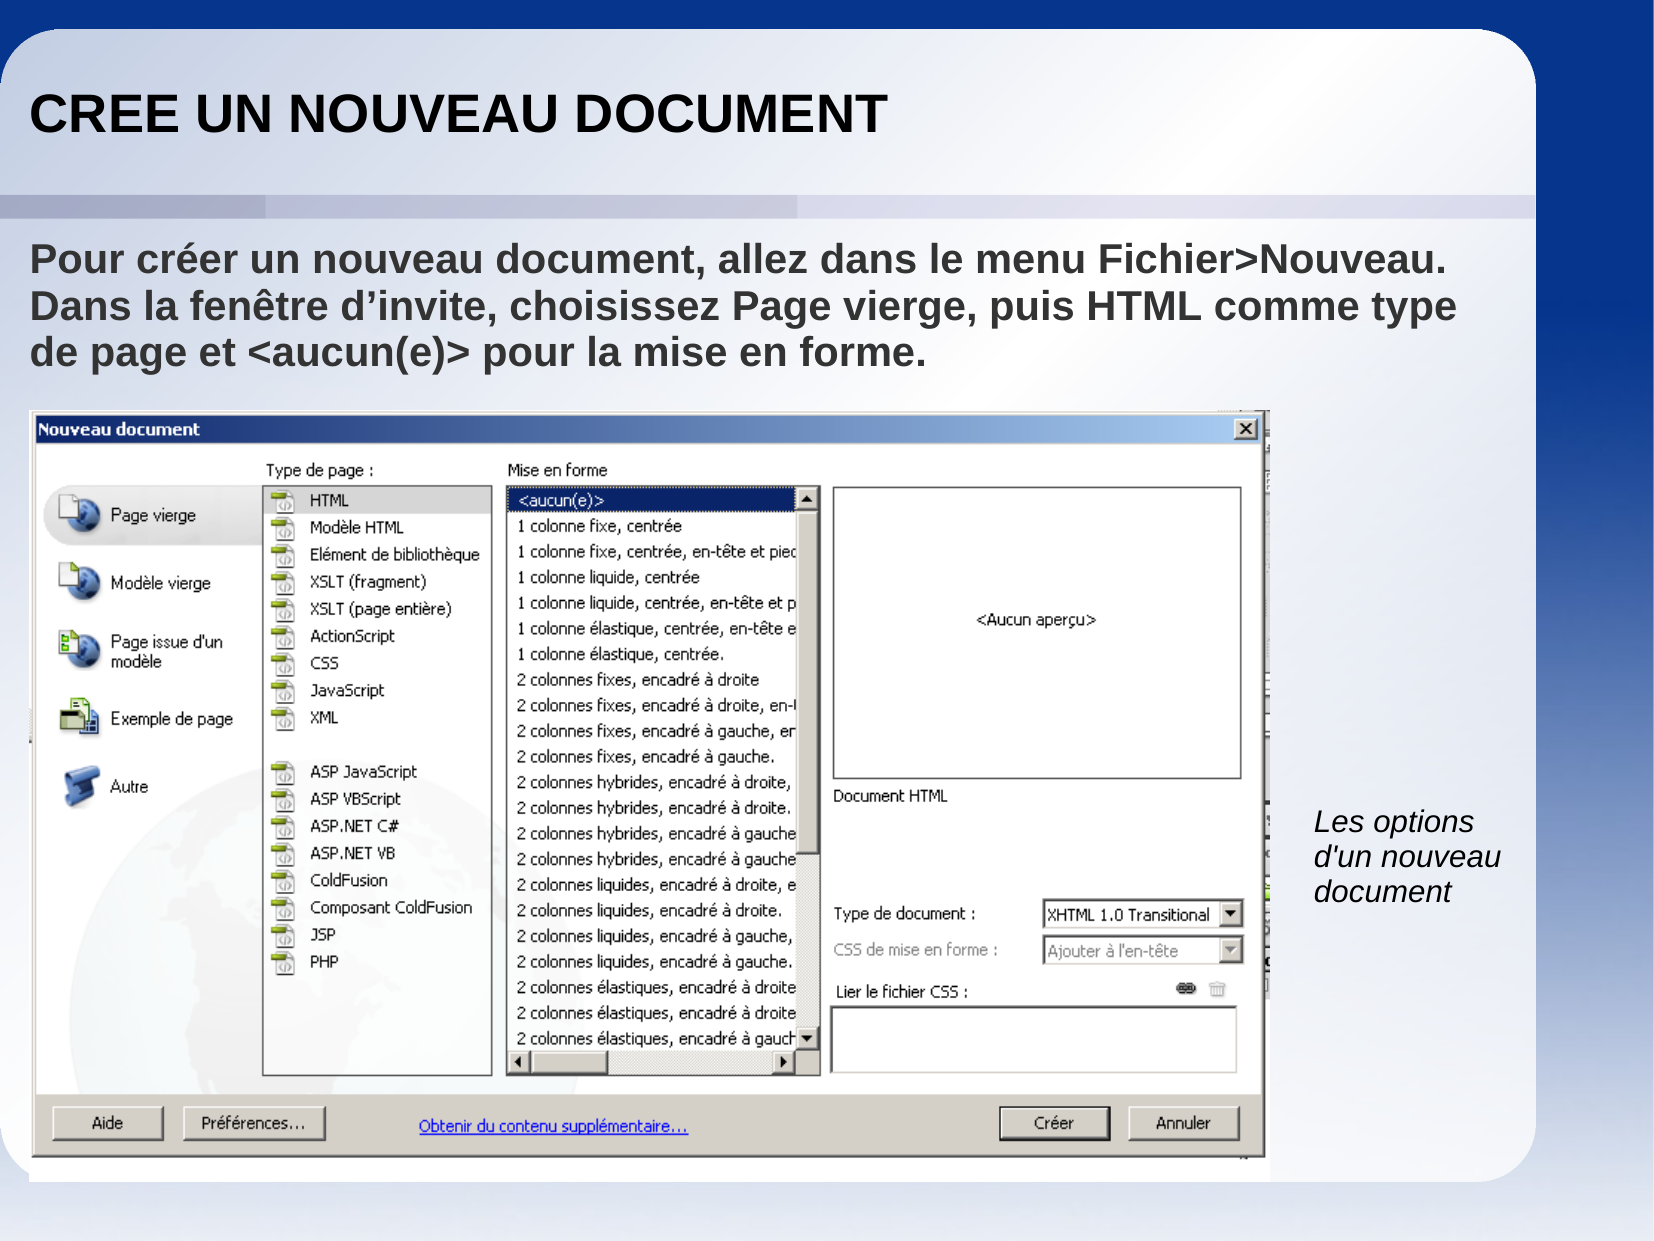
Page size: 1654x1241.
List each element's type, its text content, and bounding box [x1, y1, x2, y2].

list Pour créer un nouveau document, allez dans le menu Fichier>Nouveau. Dans la fenêtre d’invite, choisissez Page vierge, puis HTML comme type de page et <aucun(e)> pour la mise en forme. [29, 236, 1506, 1152]
title CREE UN NOUVEAU DOCUMENT [29, 49, 1506, 178]
picture [0, 0, 1654, 1241]
text_box Les options d'un nouveau document [1299, 797, 1536, 1054]
